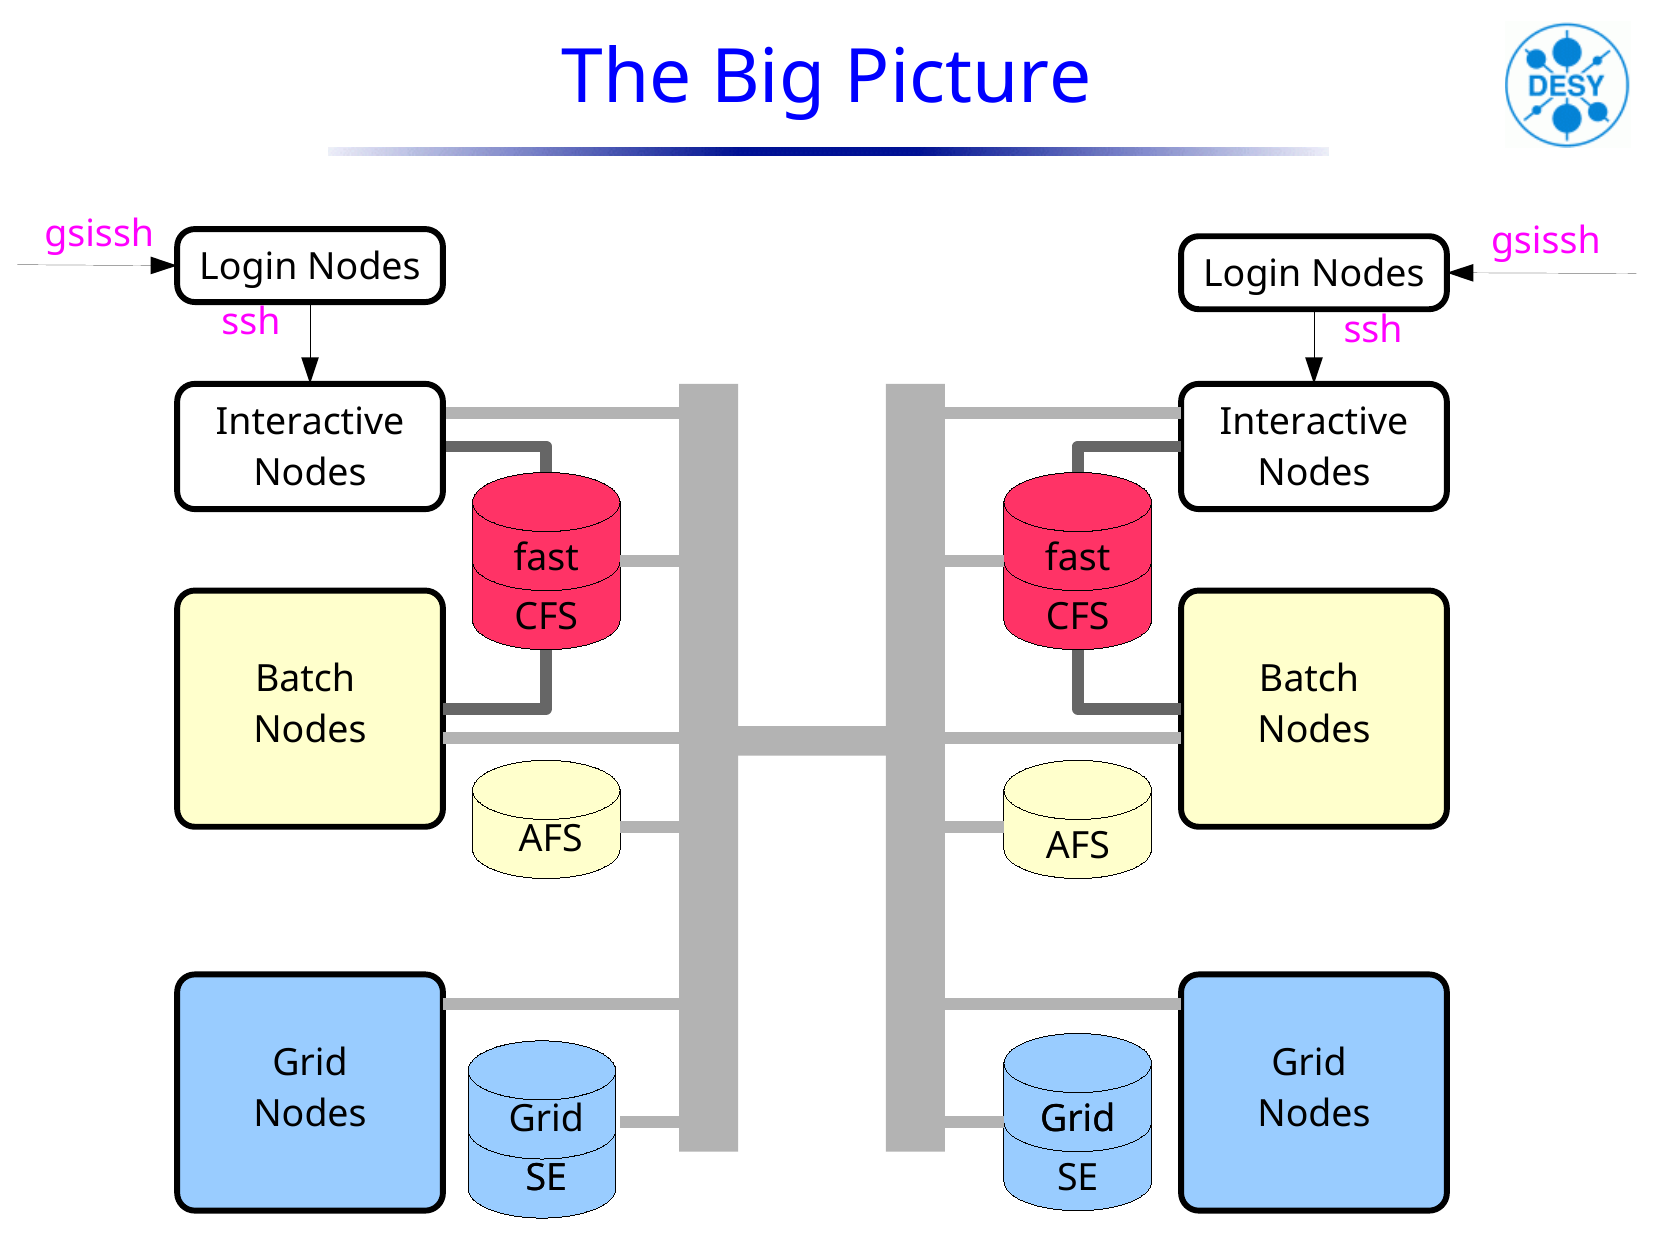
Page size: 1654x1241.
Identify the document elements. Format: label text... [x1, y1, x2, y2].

text_box [1004, 472, 1152, 523]
picture [1505, 21, 1631, 148]
text_box SE [1003, 1143, 1152, 1211]
text_box ssh [206, 287, 355, 355]
text_box Grid [472, 1084, 621, 1143]
text_box [679, 383, 945, 1152]
text_box Batch Nodes [1181, 590, 1447, 827]
text_box ssh [1328, 295, 1477, 363]
text_box Login Nodes [1181, 236, 1447, 310]
text_box fast [1003, 523, 1152, 582]
text_box [472, 760, 620, 858]
picture [328, 147, 1329, 156]
text_box Batch Nodes [177, 590, 443, 827]
text_box [1004, 1033, 1152, 1084]
text_box AFS [1003, 811, 1152, 879]
text_box Grid Nodes [177, 974, 443, 1211]
text_box [500, 872, 593, 879]
text_box Interactive Nodes [177, 383, 443, 510]
text_box [472, 472, 620, 523]
text_box Login Nodes [177, 229, 443, 303]
text_box CFS [472, 582, 621, 650]
text_box AFS [476, 803, 625, 872]
text_box SE [472, 1143, 621, 1211]
text_box gsissh [29, 198, 178, 266]
text_box Grid [1003, 1084, 1152, 1143]
text_box CFS [1003, 582, 1152, 650]
text_box [494, 1211, 590, 1219]
title The Big Picture [147, 7, 1506, 141]
text_box fast [472, 523, 621, 582]
text_box Interactive Nodes [1181, 383, 1447, 510]
text_box Grid Nodes [1181, 974, 1447, 1211]
text_box gsissh [1476, 206, 1625, 274]
text_box [1004, 760, 1152, 811]
text_box [468, 1040, 616, 1198]
